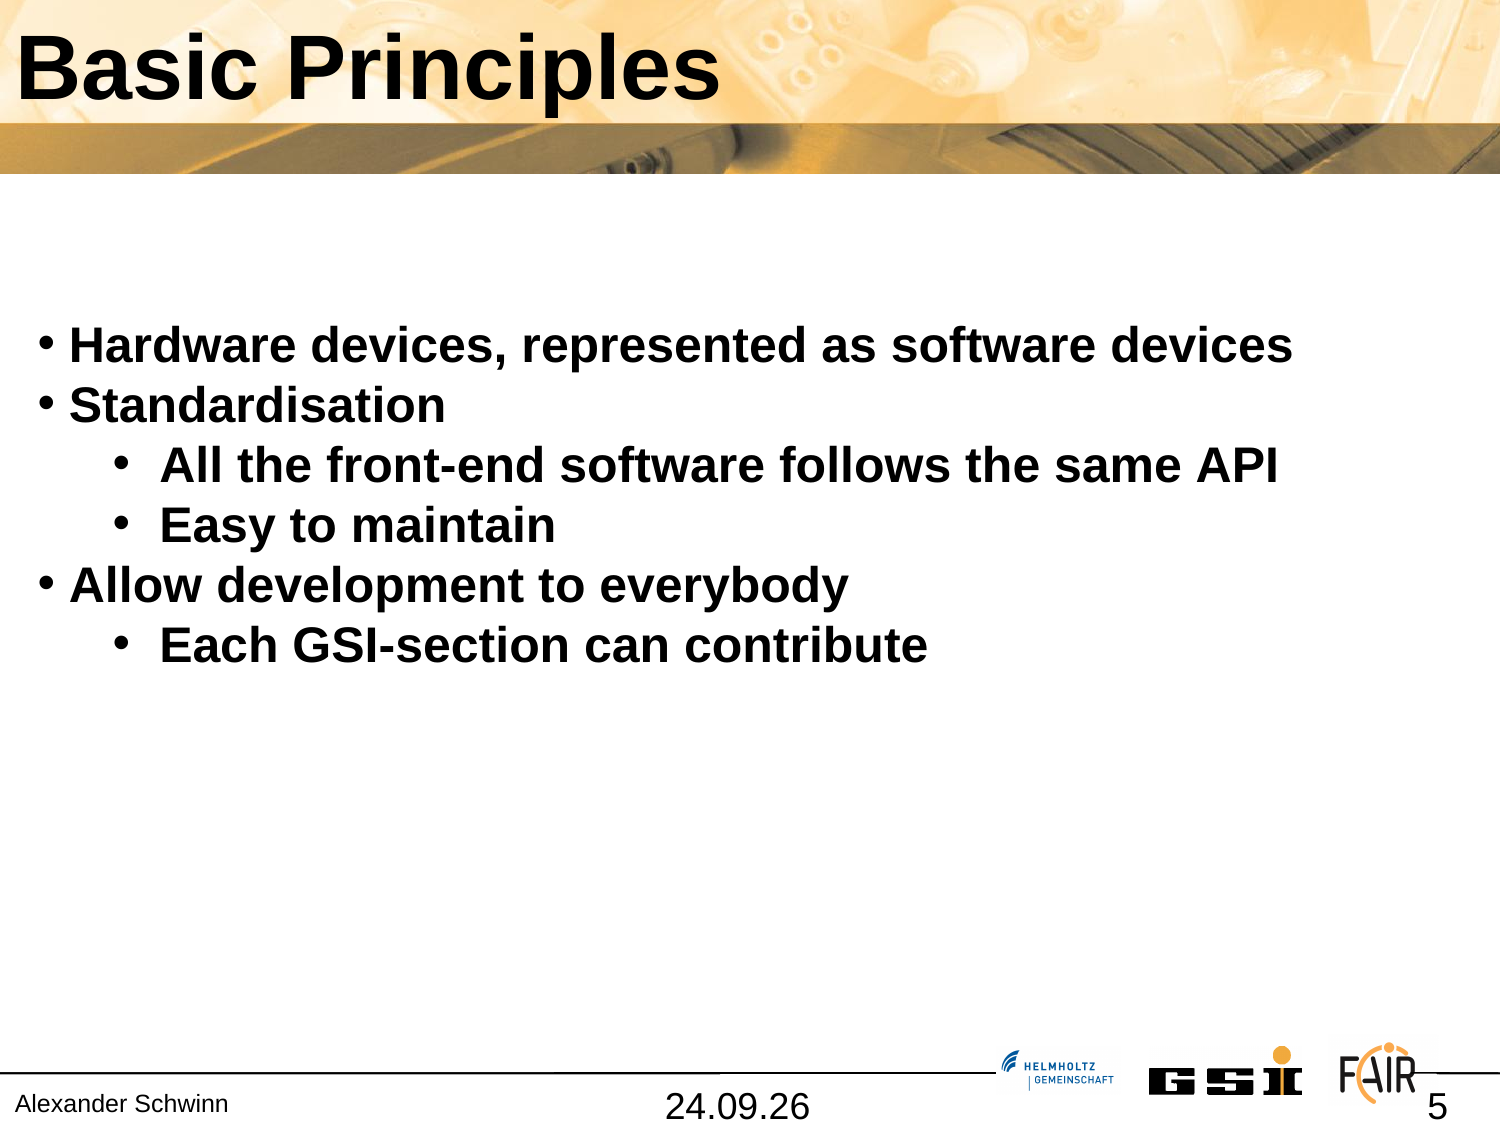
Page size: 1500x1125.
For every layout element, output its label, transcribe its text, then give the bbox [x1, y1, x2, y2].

text_box Hardware devices, represented as software devices Standardisation All the front-end software follows the same API Easy to maintain Allow development to everybody Each GSI-section can contribute [37, 312, 1450, 673]
picture [996, 1046, 1121, 1095]
picture [0, 126, 1500, 175]
picture [1149, 1046, 1302, 1095]
picture [1328, 1034, 1439, 1106]
picture [1433, 1096, 1439, 1104]
title Basic Principles [0, 0, 1500, 126]
